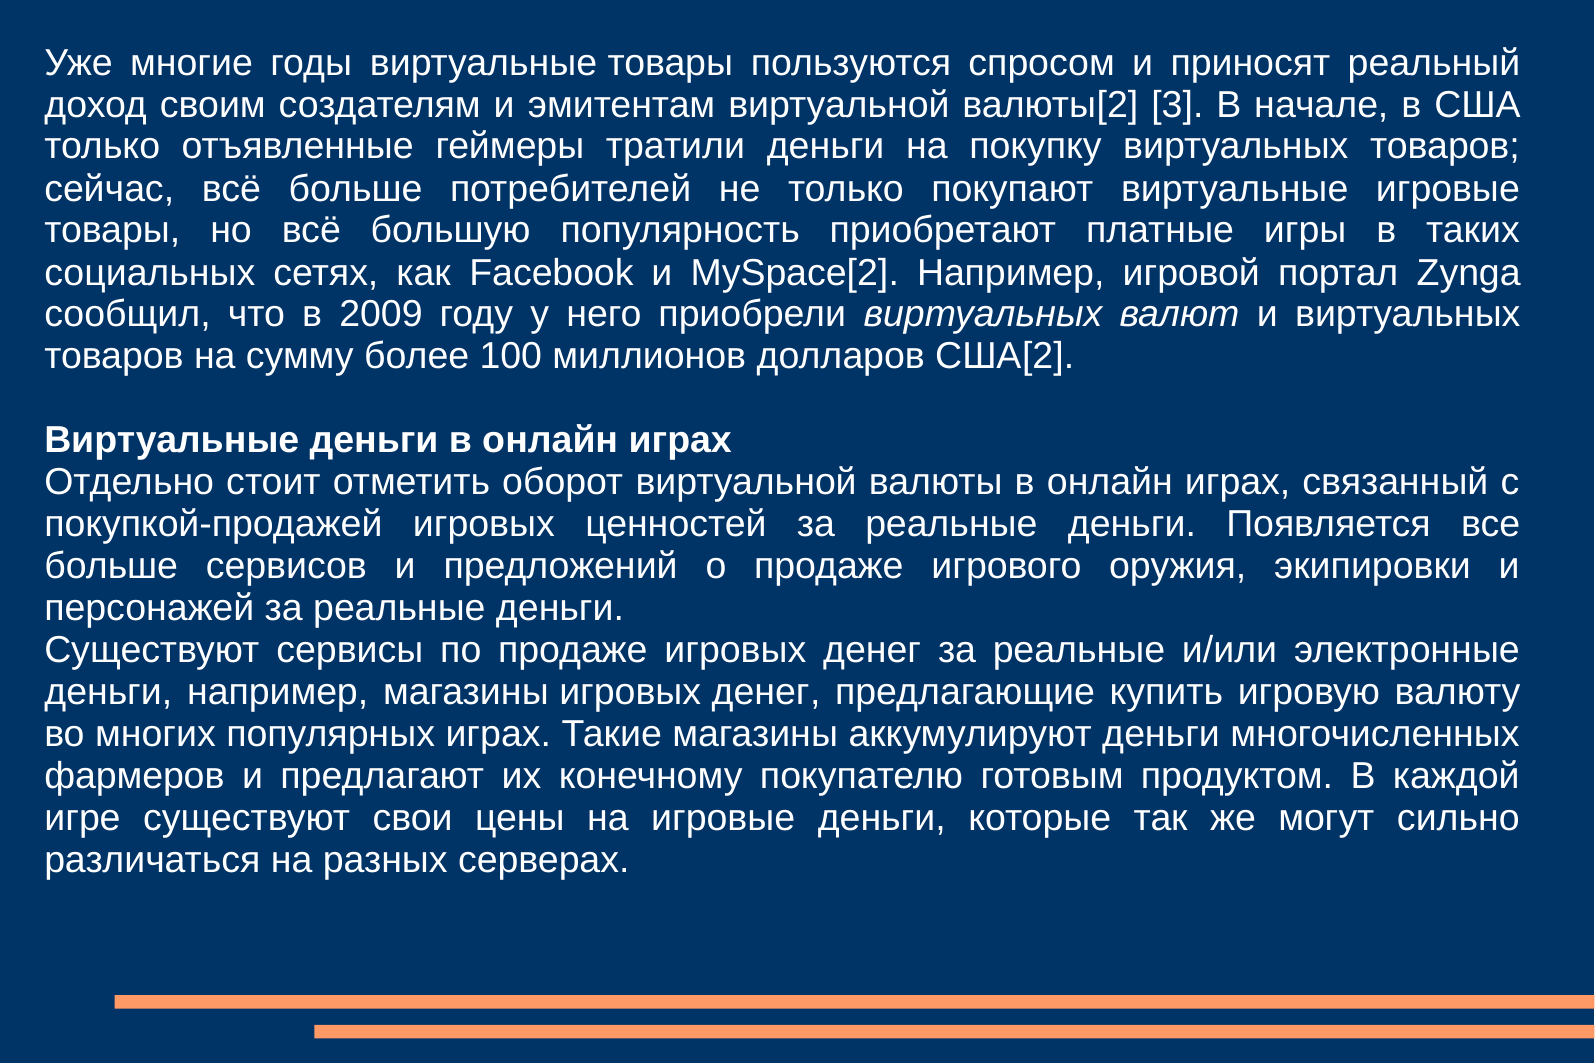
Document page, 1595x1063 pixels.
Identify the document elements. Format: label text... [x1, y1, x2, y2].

text_box Уже многие годы виртуальные товары пользуются спросом и приносят реальный доход своим создателям и эмитентам виртуальной валюты[2] [3]. В начале, в США только отъявленные геймеры тратили деньги на покупку виртуальных товаров; сейчас, всё больше потребителей не только покупают виртуальные игровые товары, но всё большую популярность приобретают платные игры в таких социальных сетях, как Facebook и MySpace[2]. Например, игровой портал Zynga сообщил, что в 2009 году у него приобрели виртуальных валют и виртуальных товаров на сумму более 100 миллионов долларов США[2]. Виртуальные деньги в онлайн играх Отдельно стоит отметить оборот виртуальной валюты в онлайн играх, связанный с покупкой-продажей игровых ценностей за реальные деньги. Появляется все больше сервисов и предложений о продаже игрового оружия, экипировки и персонажей за реальные деньги. Существуют сервисы по продаже игровых денег за реальные и/или электронные деньги, например, магазины игровых денег, предлагающие купить игровую валюту во многих популярных играх. Такие магазины аккумулируют деньги многочисленных фармеров и предлагают их конечному покупателю готовым продуктом. В каждой игре существуют свои цены на игровые деньги, которые так же могут сильно различаться на разных серверах. [29, 33, 1536, 891]
